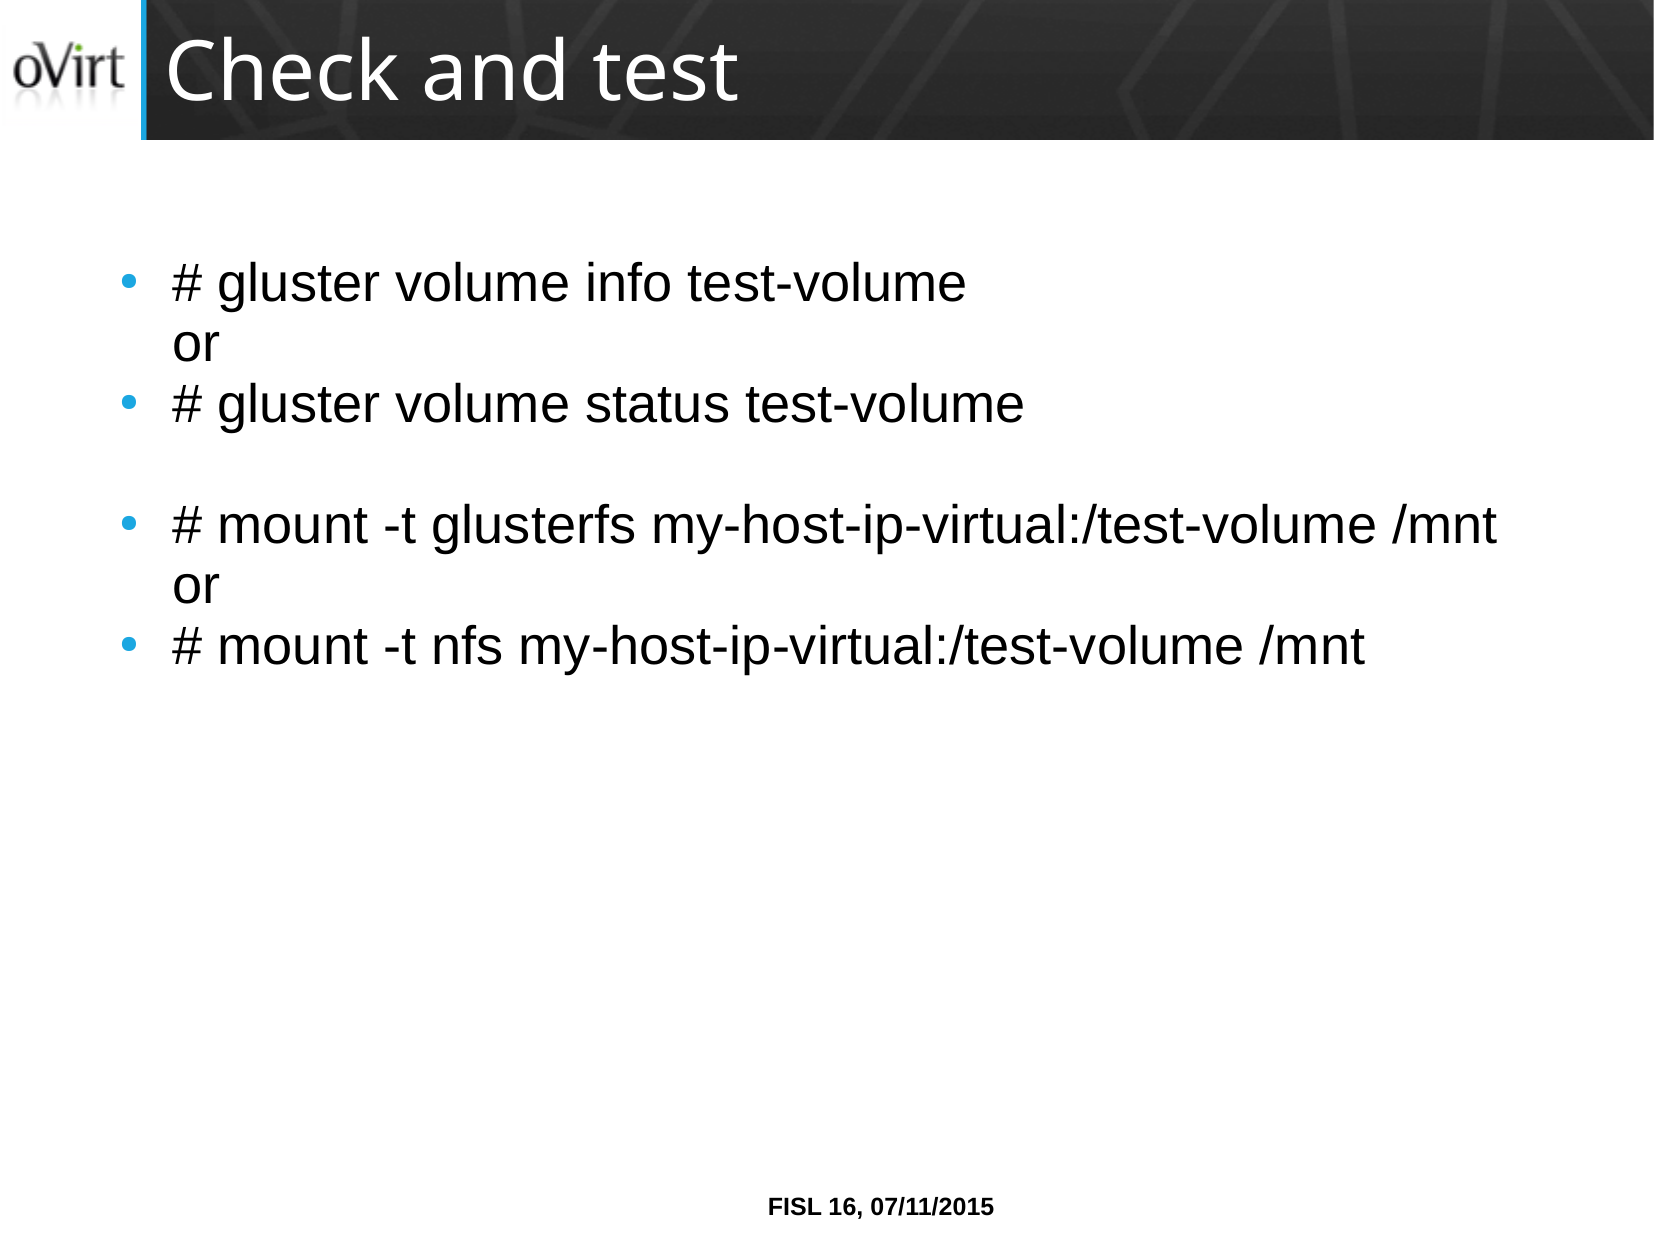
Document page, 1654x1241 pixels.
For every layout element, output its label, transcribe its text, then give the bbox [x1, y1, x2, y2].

picture [0, 0, 1654, 140]
text_box # gluster volume info test-volume or # gluster volume status test-volume # mount -t glusterfs my-host-ip-virtual:/test-volume /mnt or # mount -t nfs my-host-ip-virtual:/test-volume /mnt [86, 244, 1576, 1126]
title Check and test [164, 11, 1653, 126]
